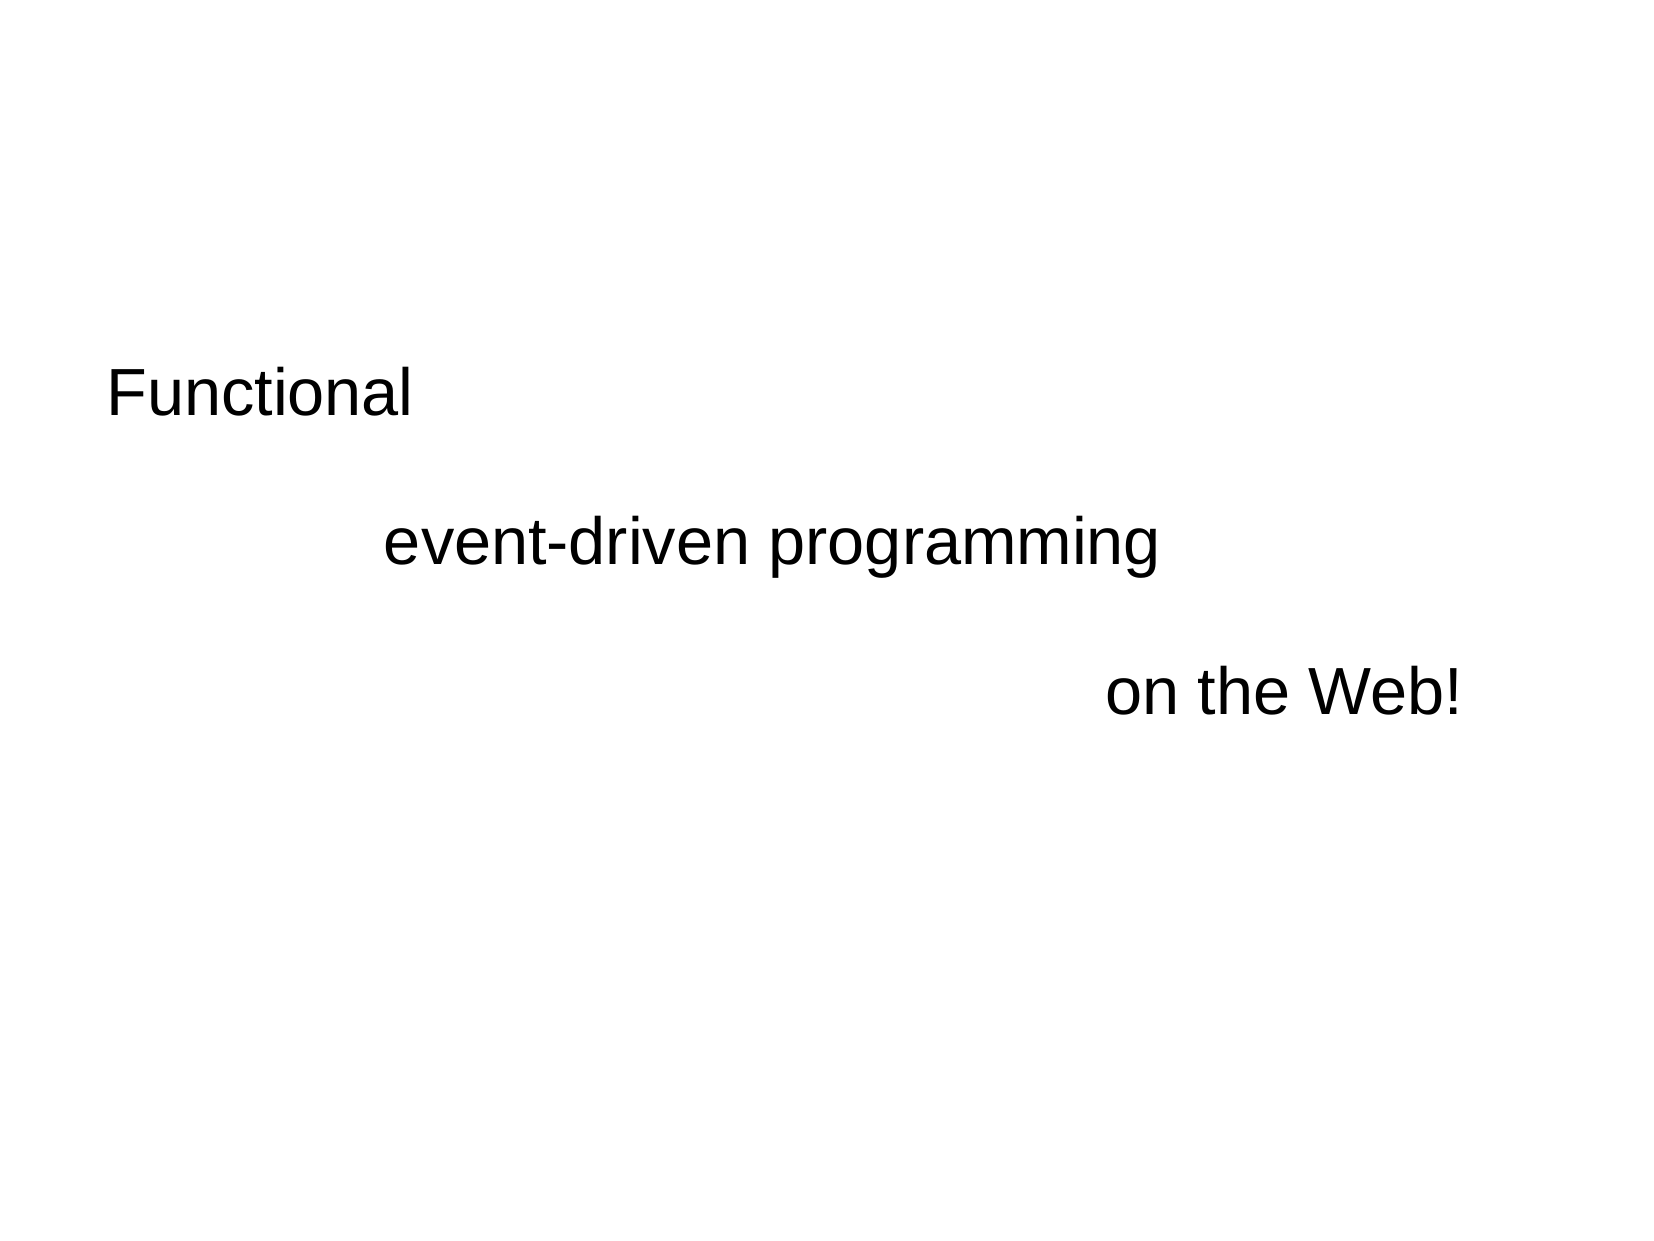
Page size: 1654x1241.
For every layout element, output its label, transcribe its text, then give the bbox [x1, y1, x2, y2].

subtitle Functional event-driven programming on the Web! [82, 49, 1571, 1109]
